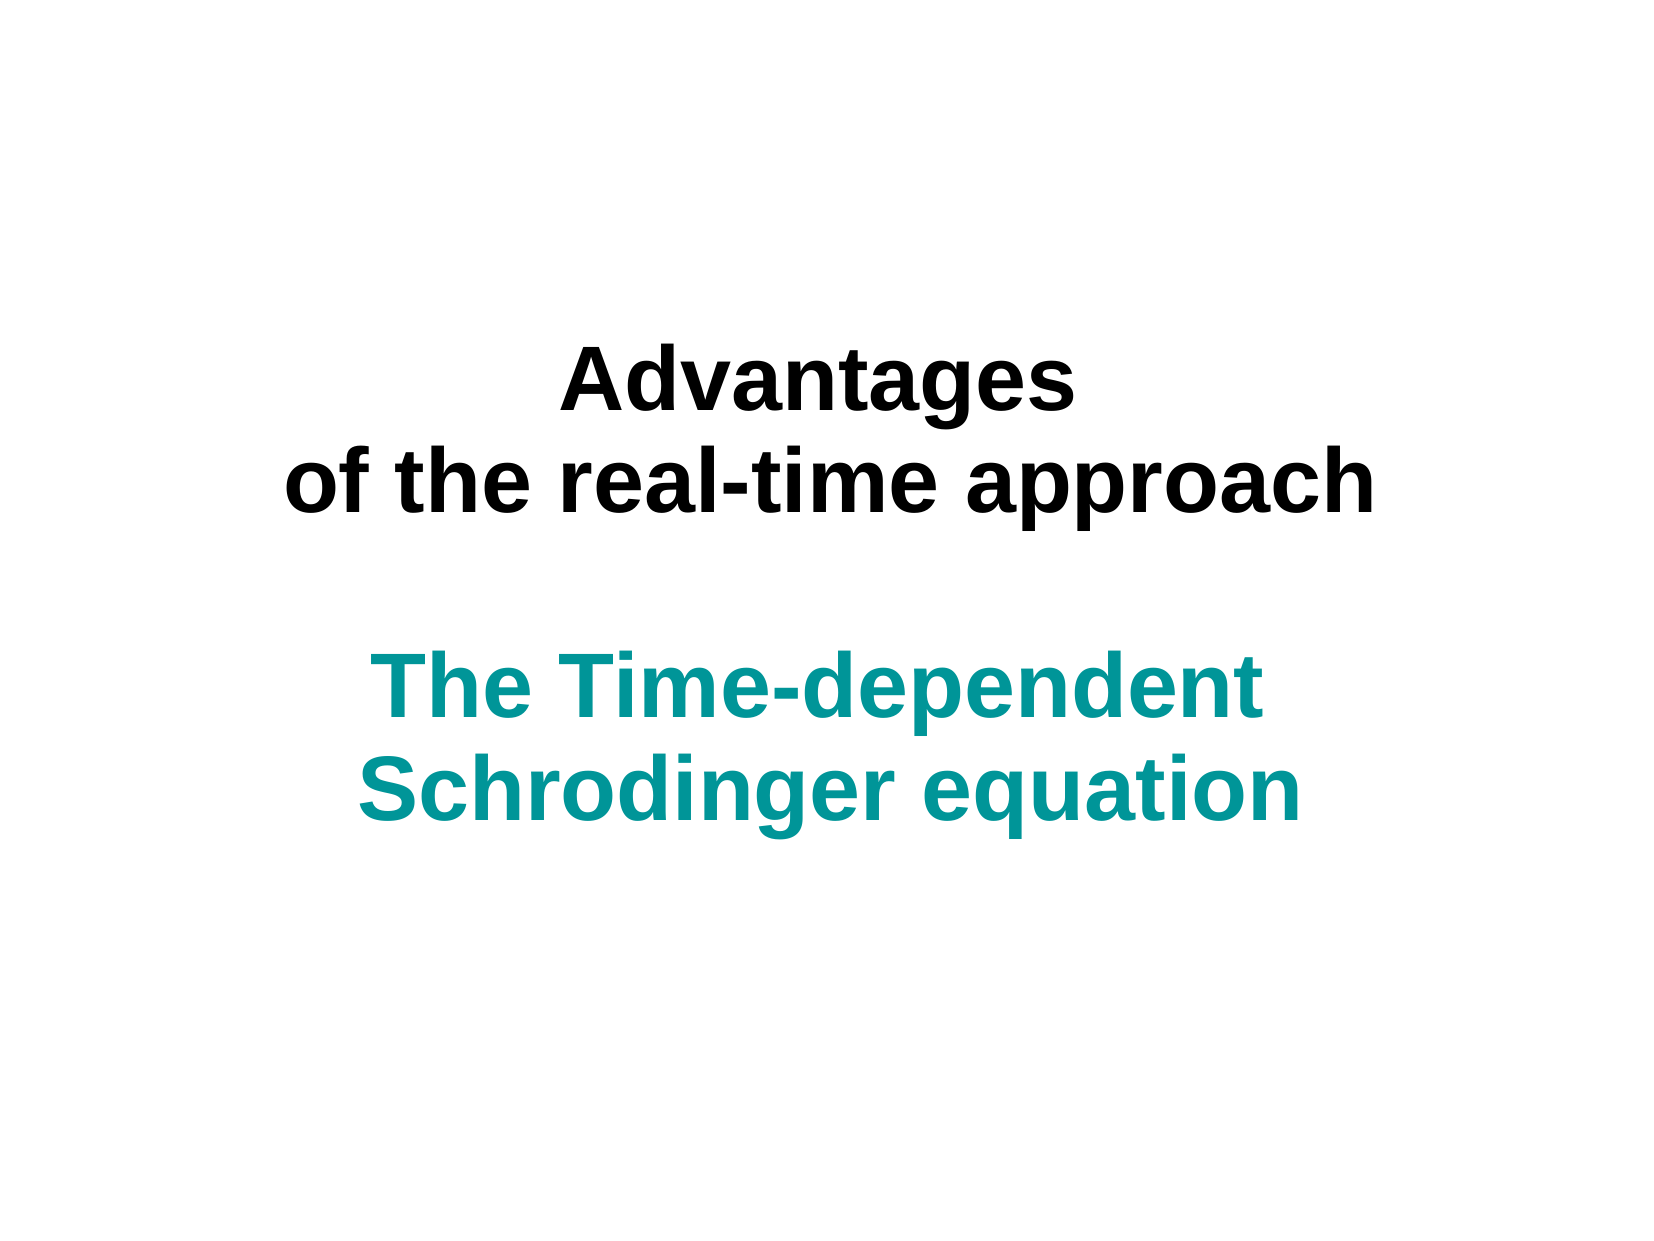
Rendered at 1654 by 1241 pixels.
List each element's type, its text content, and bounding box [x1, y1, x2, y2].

title Advantages of the real-time approach The Time-dependent Schrodinger equation [86, 327, 1576, 840]
